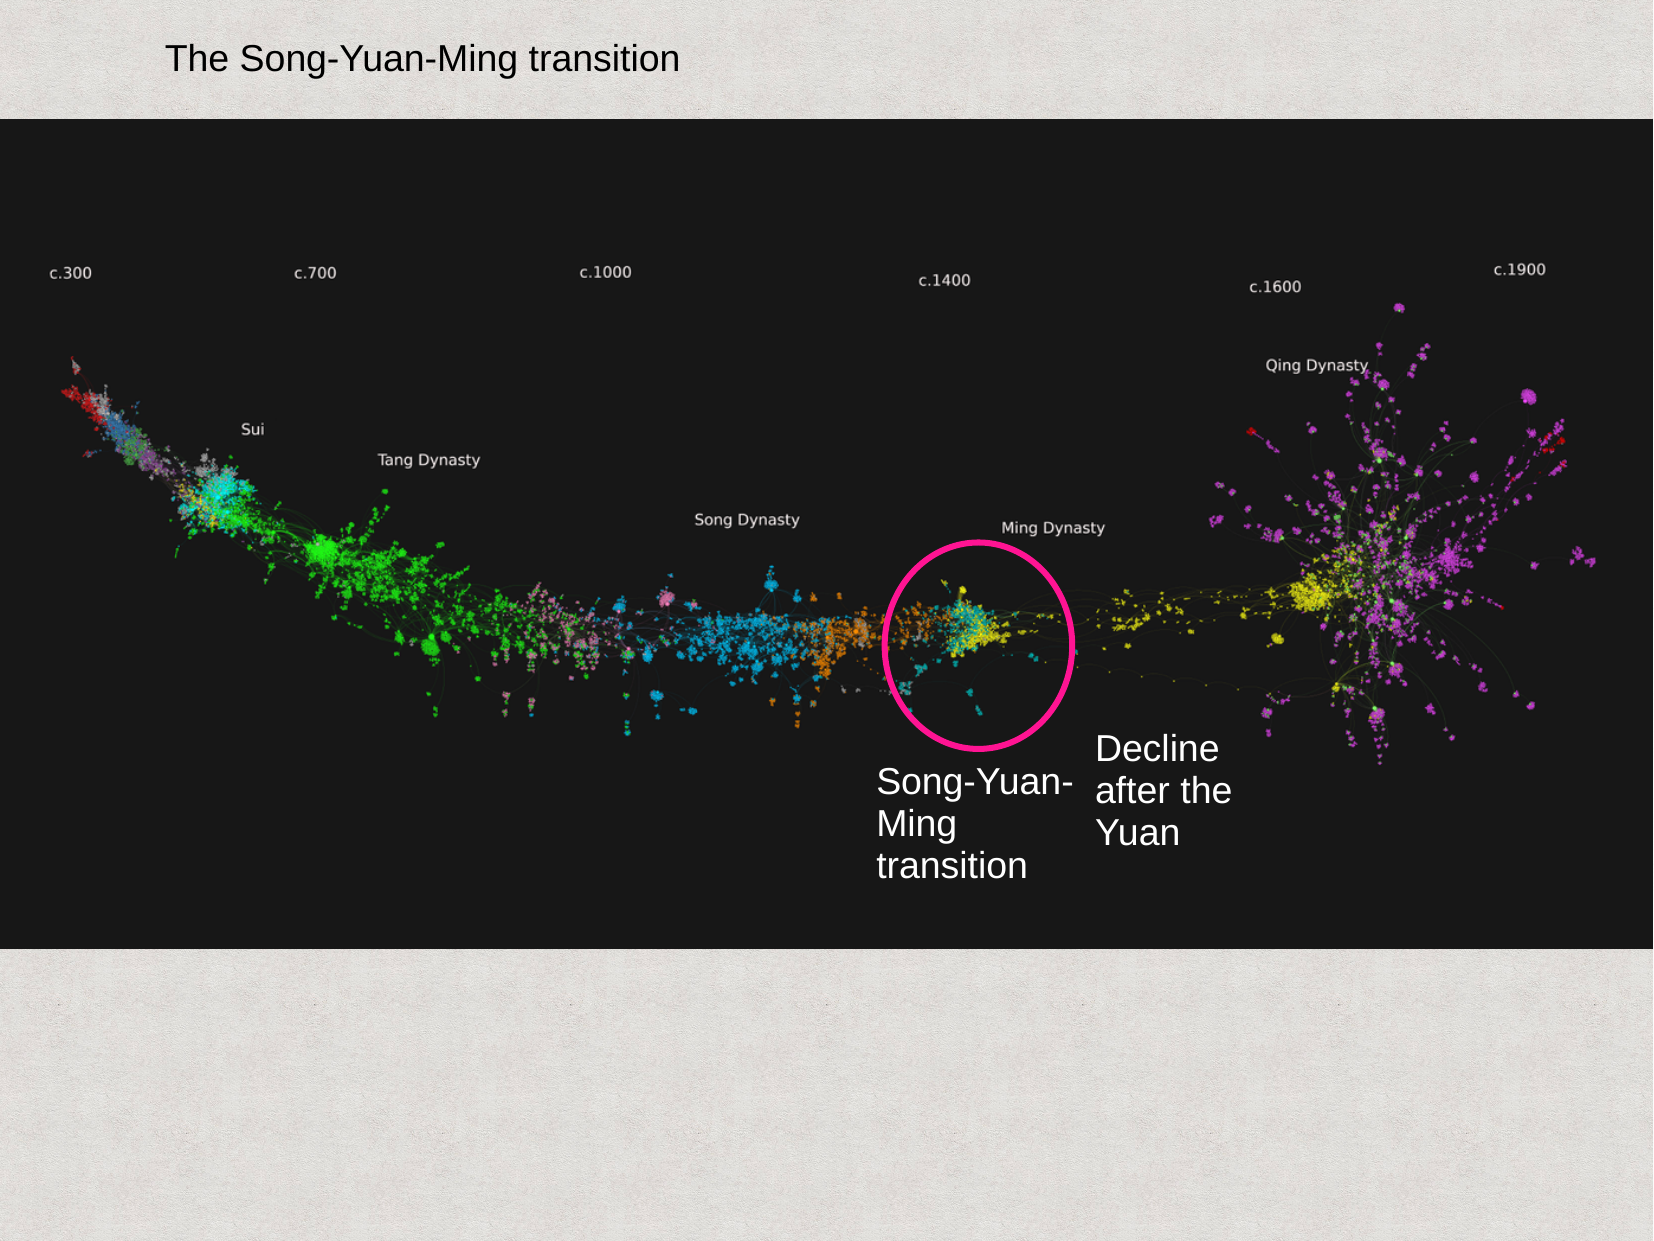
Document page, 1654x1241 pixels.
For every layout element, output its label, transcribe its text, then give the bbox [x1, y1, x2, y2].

text_box Decline after the Yuan [1080, 719, 1313, 903]
text_box The Song-Yuan-Ming transition [149, 30, 1410, 87]
text_box Song-Yuan-Ming transition [861, 753, 1094, 936]
picture [0, 0, 1654, 1241]
